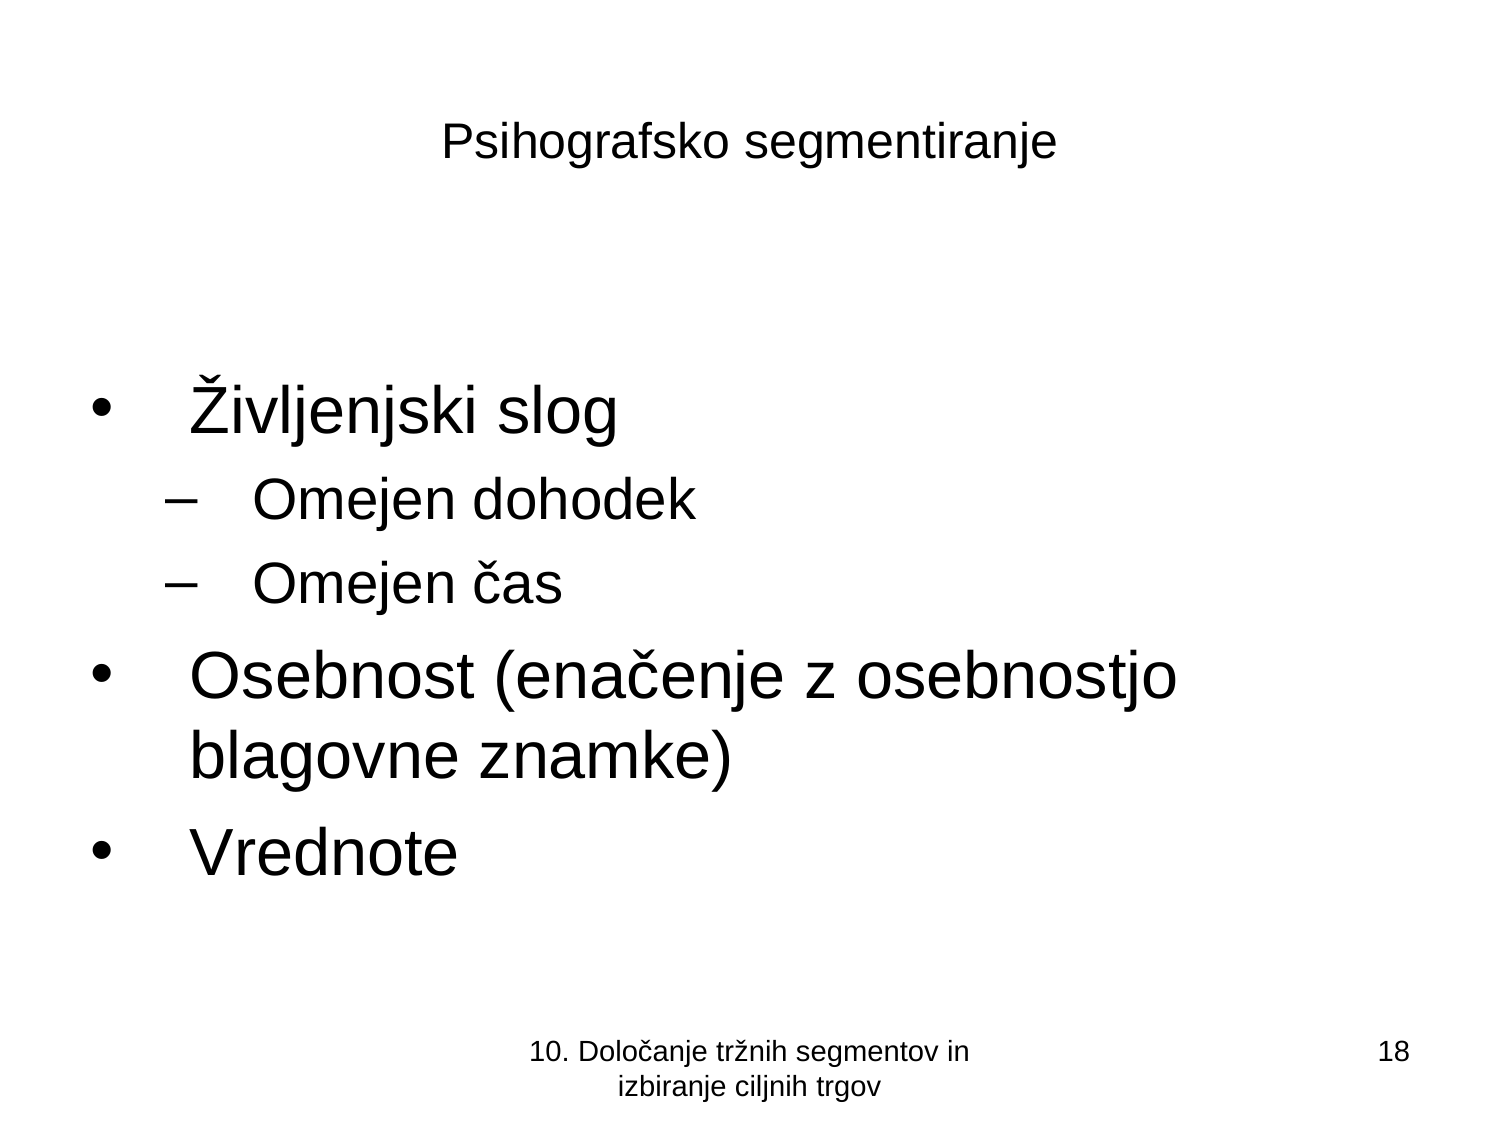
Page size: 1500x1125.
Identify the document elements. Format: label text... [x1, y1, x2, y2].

text_box <number> [1074, 1024, 1426, 1103]
title Psihografsko segmentiranje [75, 45, 1426, 233]
text_box 10. Določanje tržnih segmentov in izbiranje ciljnih trgov [512, 1024, 988, 1103]
list Življenjski slog Omejen dohodek Omejen čas Osebnost (enačenje z osebnostjo blagovne znamke) Vrednote [75, 262, 1426, 1006]
